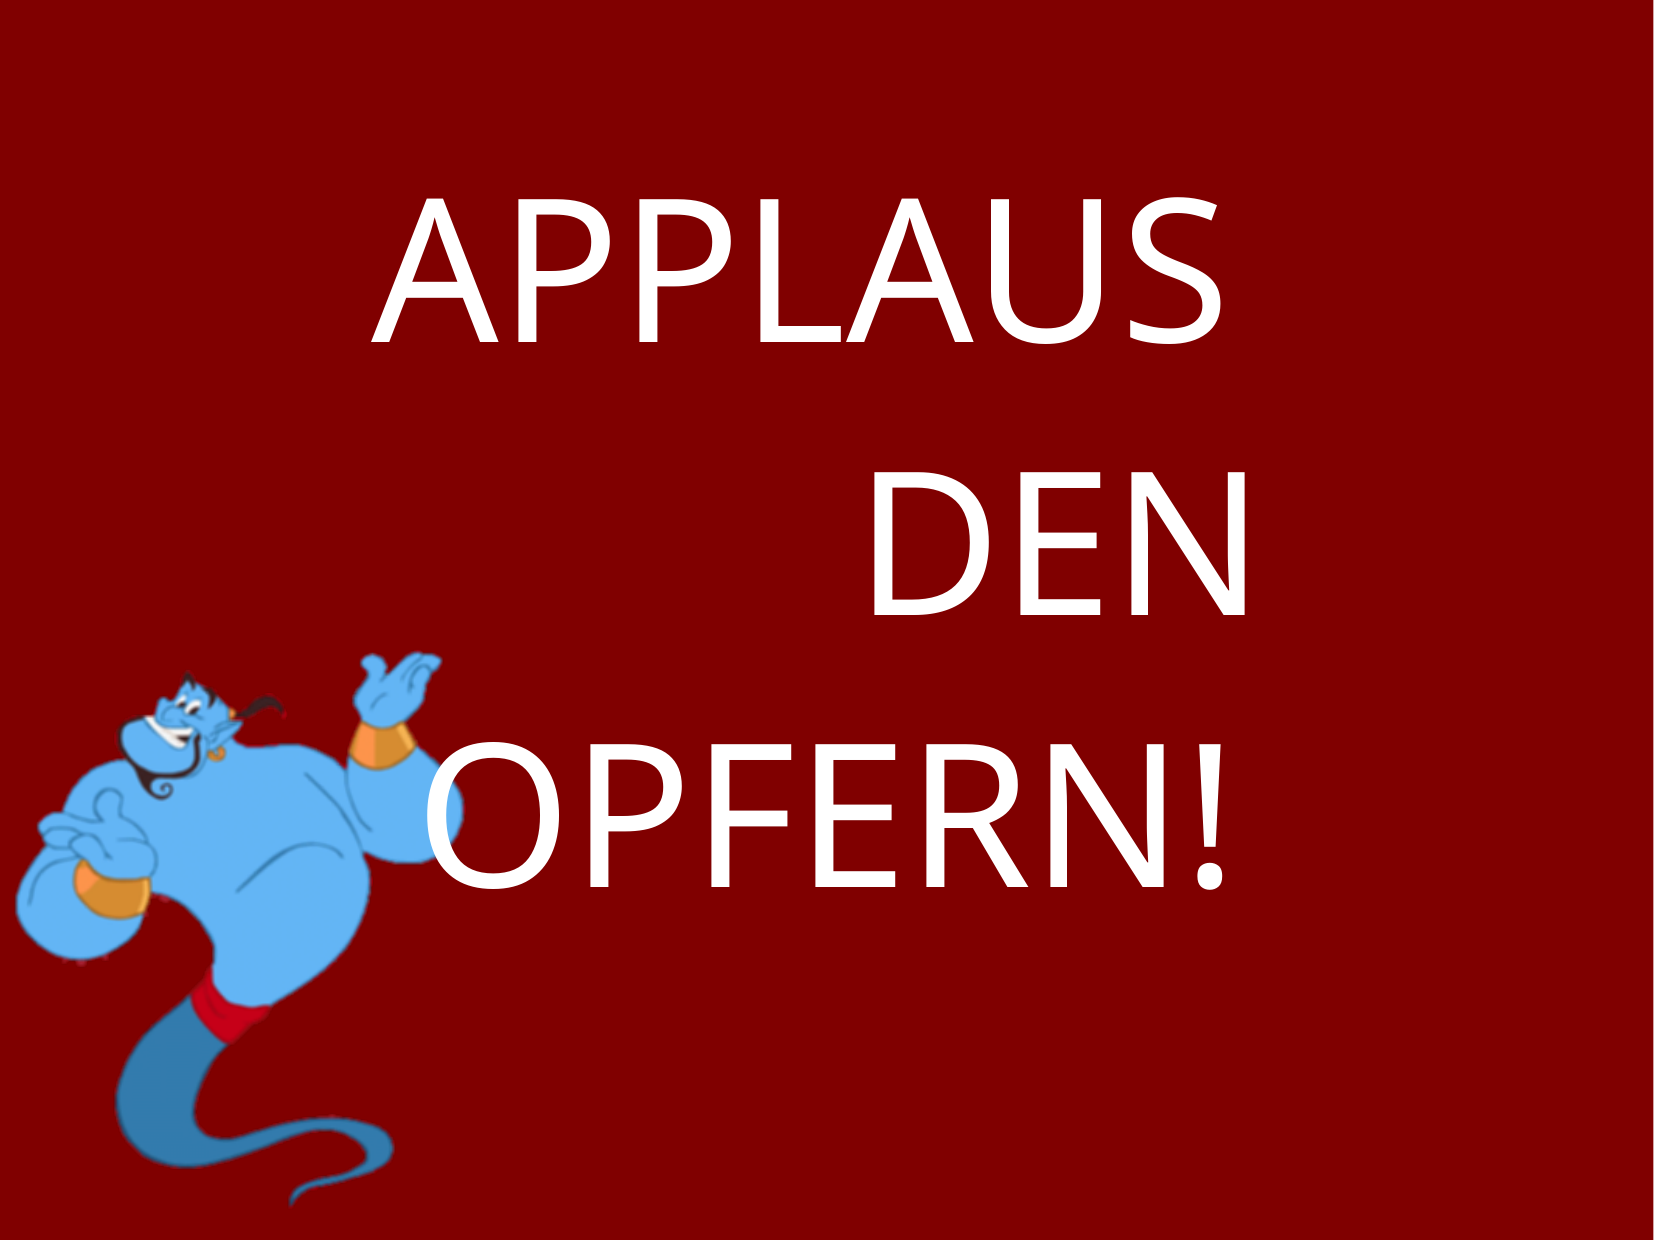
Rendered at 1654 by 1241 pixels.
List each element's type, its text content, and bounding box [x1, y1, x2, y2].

picture [7, 620, 473, 1241]
subtitle APPLAUS DEN OPFERN! [82, 49, 1571, 1026]
